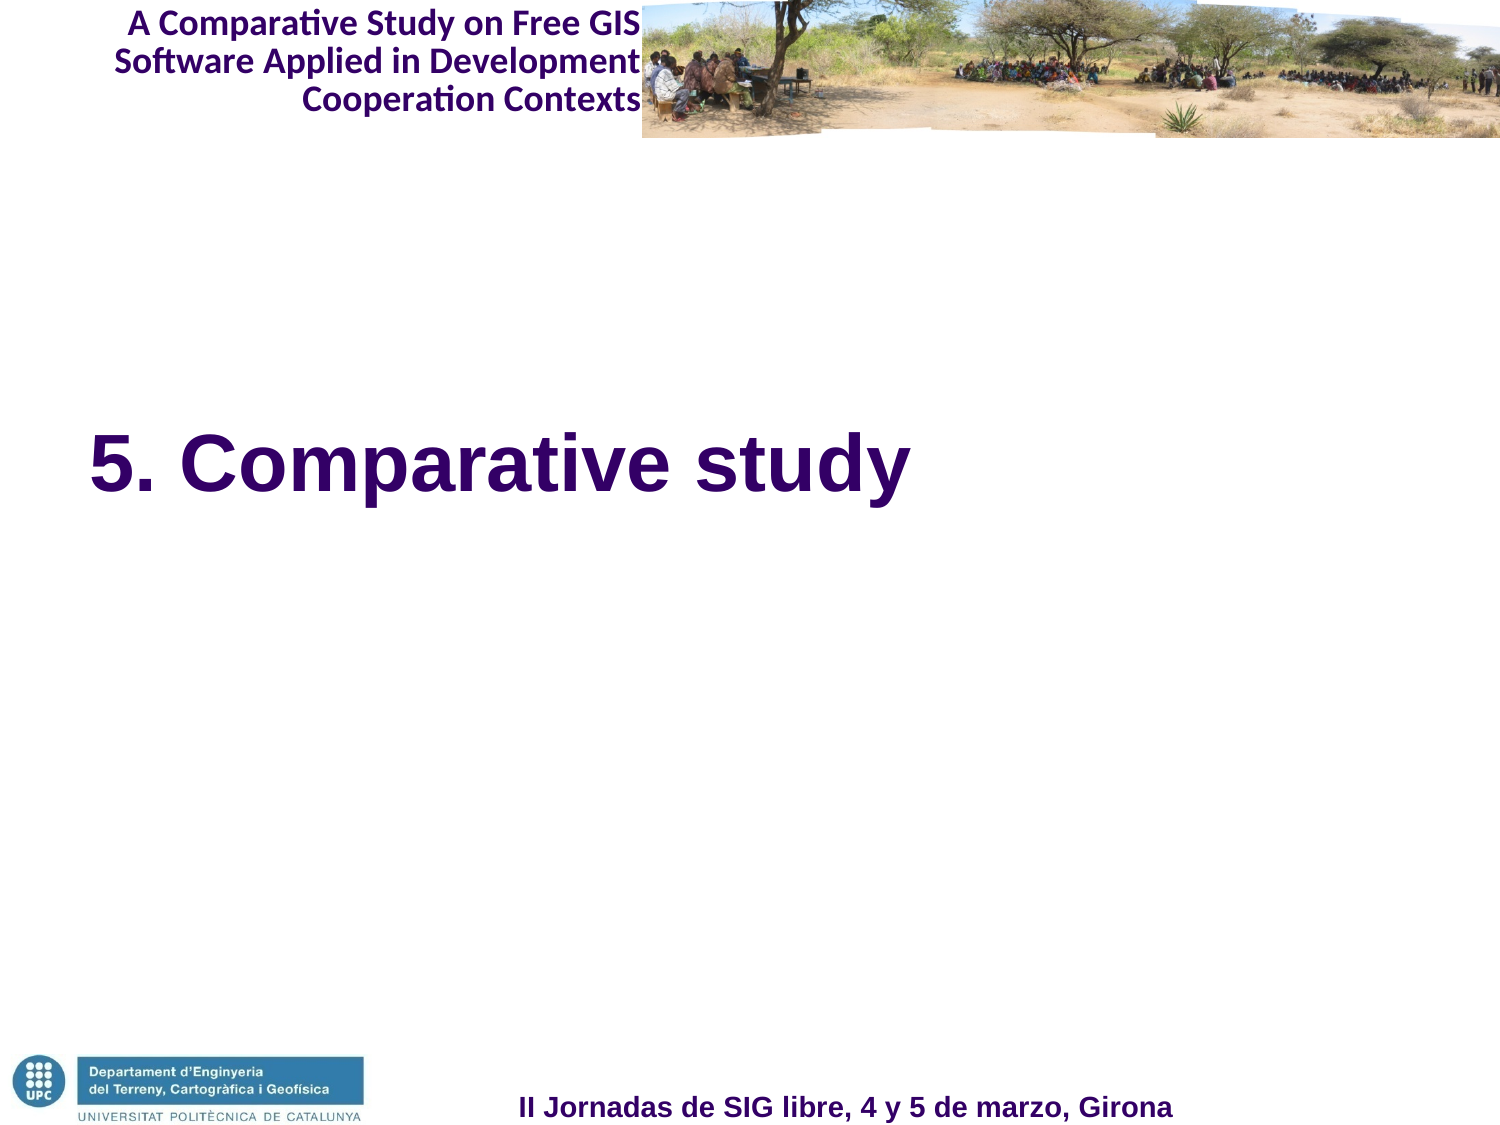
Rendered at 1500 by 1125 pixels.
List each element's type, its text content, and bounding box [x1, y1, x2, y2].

picture [0, 1054, 376, 1125]
picture [642, 0, 1500, 138]
title 5. Comparative study [75, 410, 1199, 623]
text_box II Jornadas de SIG libre, 4 y 5 de marzo, Girona [360, 1083, 1341, 1125]
